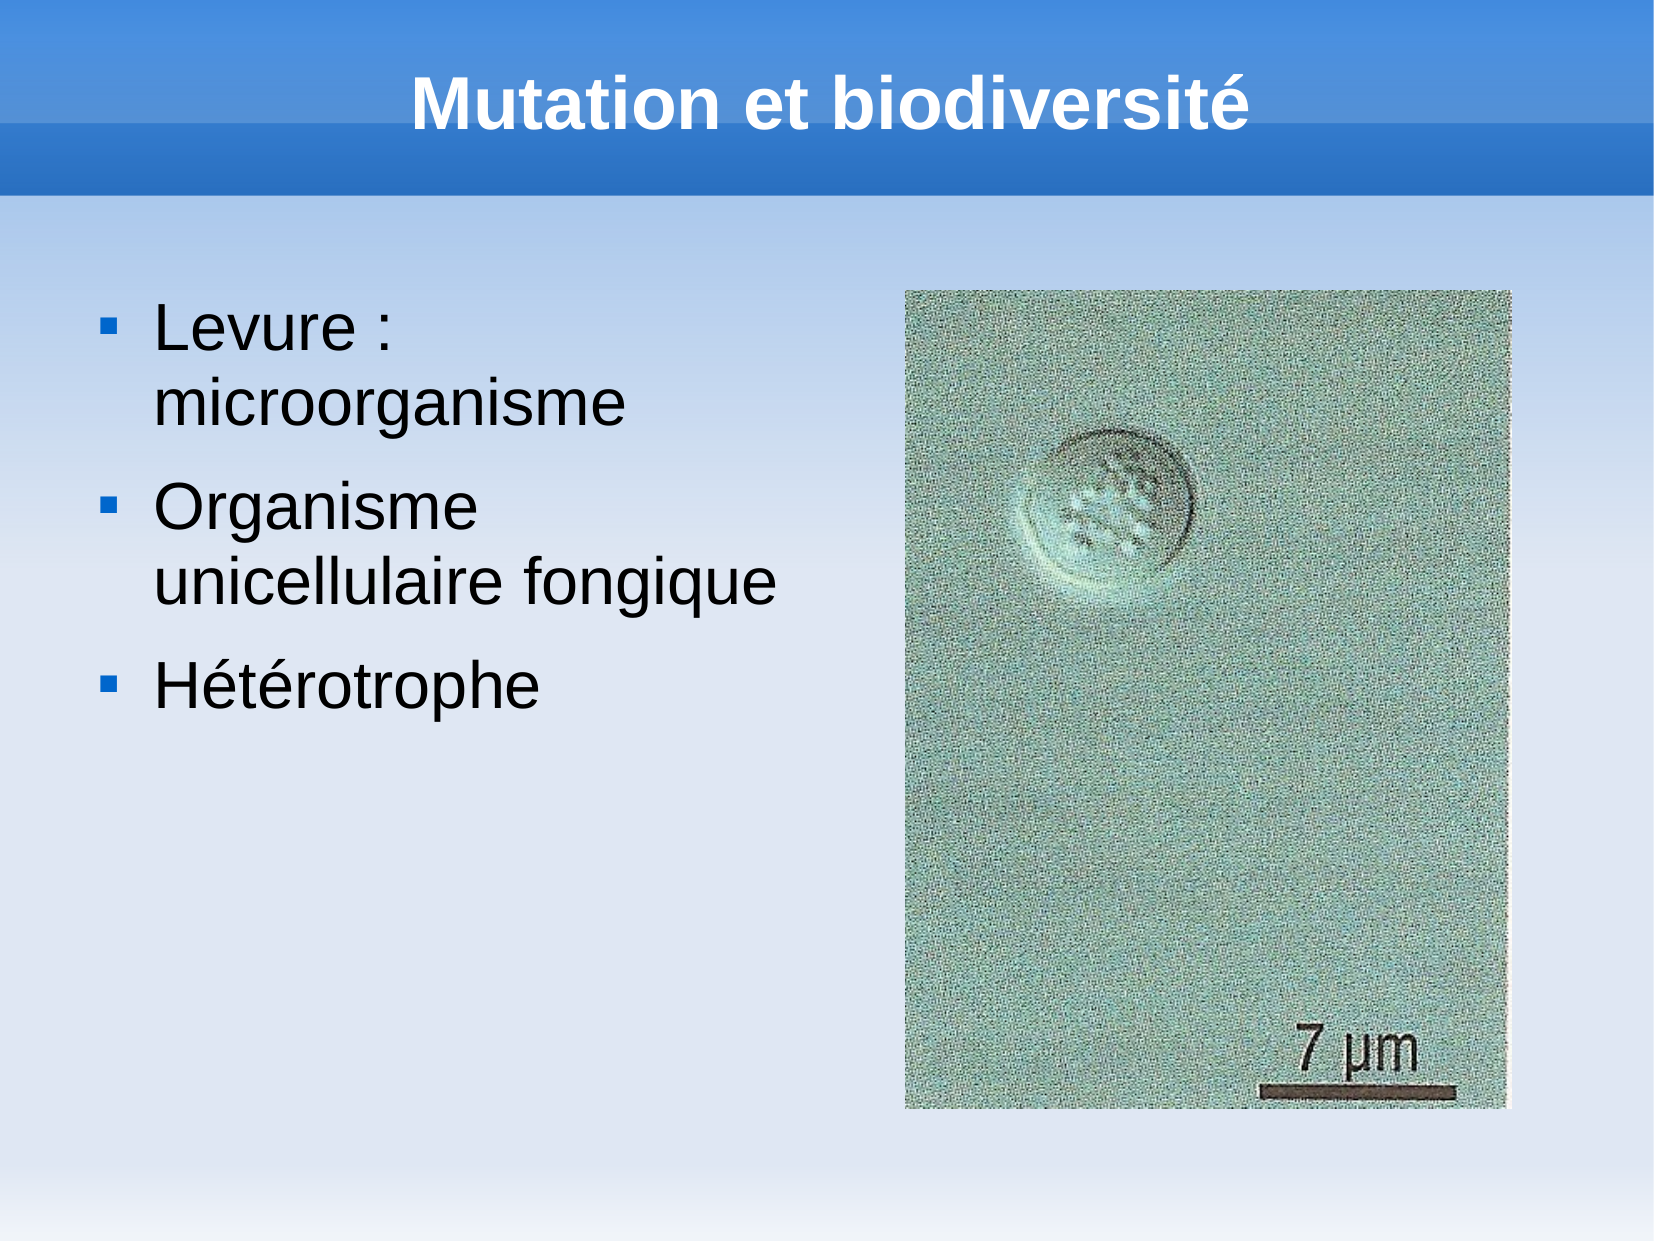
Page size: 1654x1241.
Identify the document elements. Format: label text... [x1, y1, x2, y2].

title Mutation et biodiversité [76, 0, 1565, 208]
list Levure : microorganisme Organisme unicellulaire fongique Hétérotrophe [82, 290, 809, 1109]
picture [0, 0, 1654, 1241]
